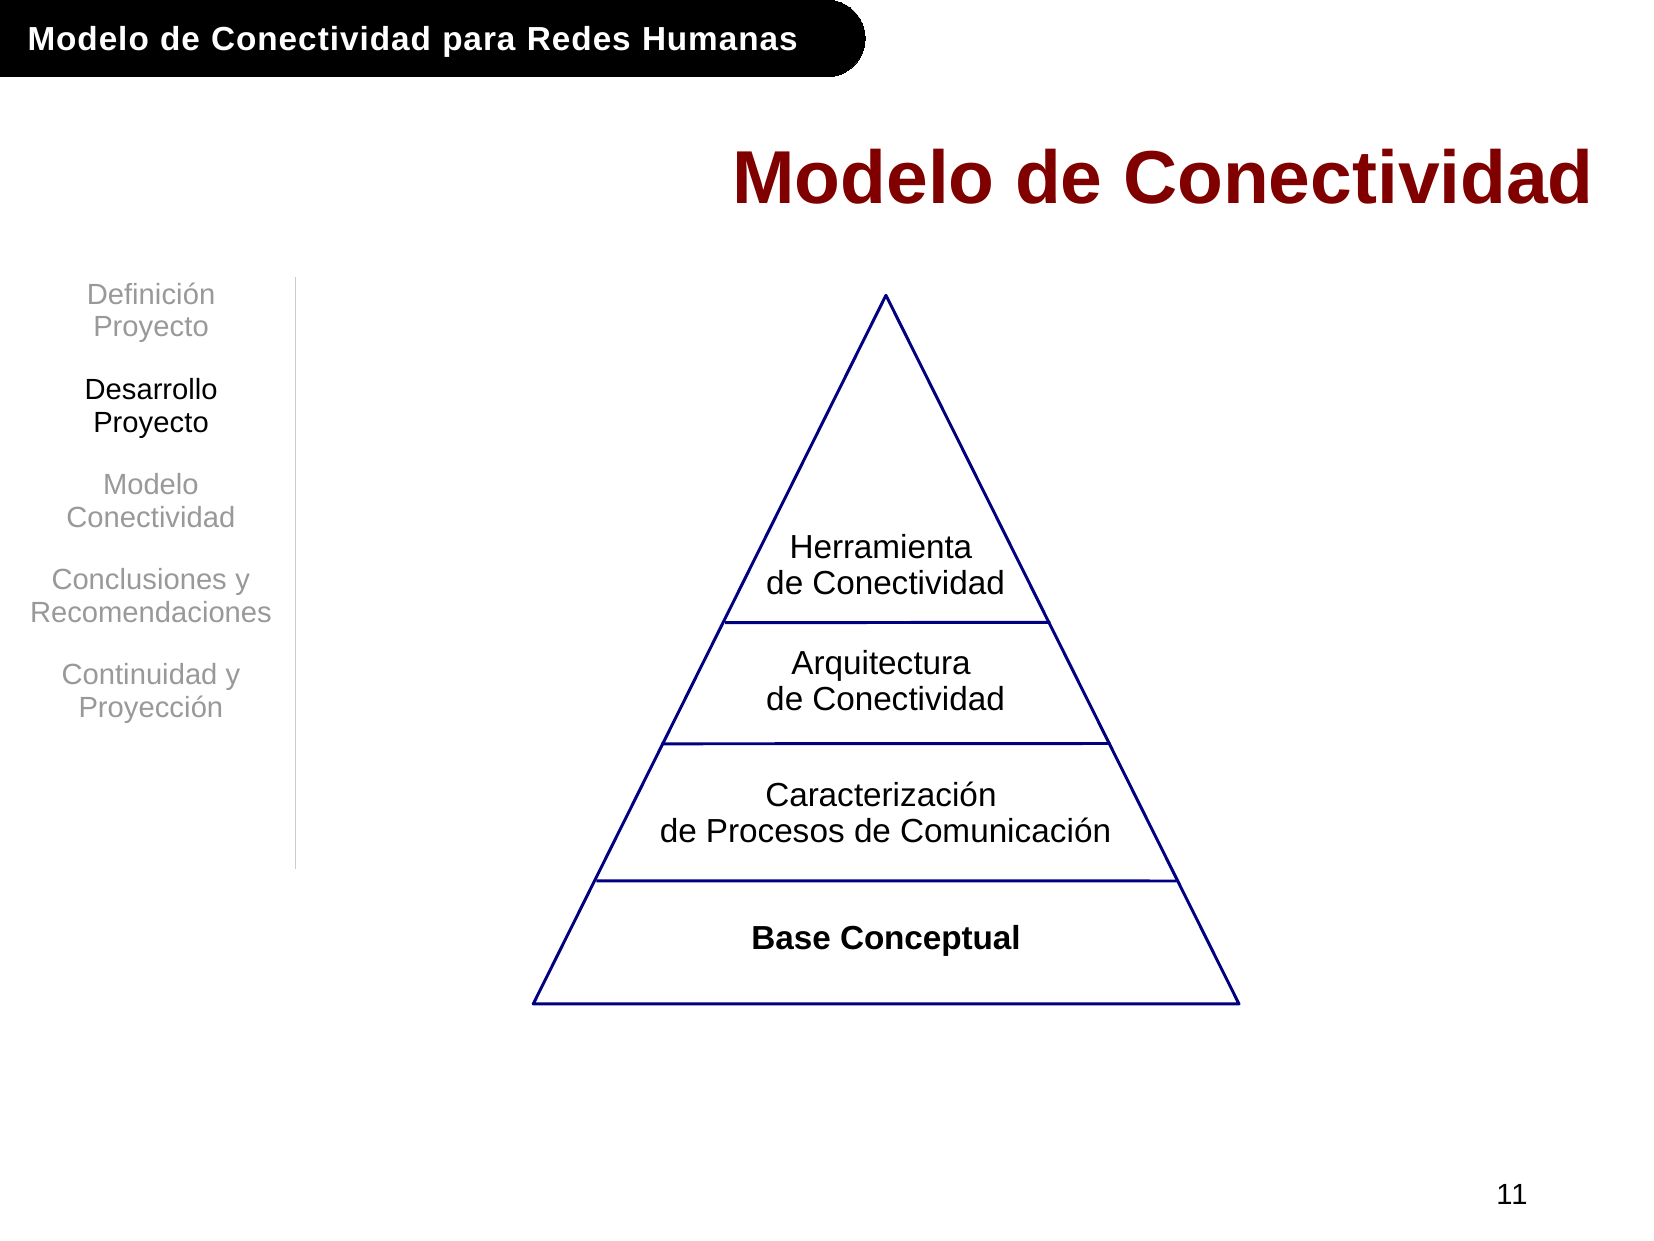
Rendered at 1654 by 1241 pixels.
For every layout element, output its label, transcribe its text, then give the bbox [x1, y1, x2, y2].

text_box Base Conceptual [751, 920, 1022, 965]
text_box Herramienta de Conectividad [766, 530, 1006, 612]
list Definición Proyecto Desarrollo Proyecto Modelo Conectividad Conclusiones y Recomendaciones Continuidad y Proyección [17, 277, 285, 862]
title Modelo de Conectividad [118, 118, 1595, 237]
text_box Caracterización de Procesos de Comunicación [643, 778, 1128, 863]
text_box Arquitectura de Conectividad [766, 646, 1006, 728]
